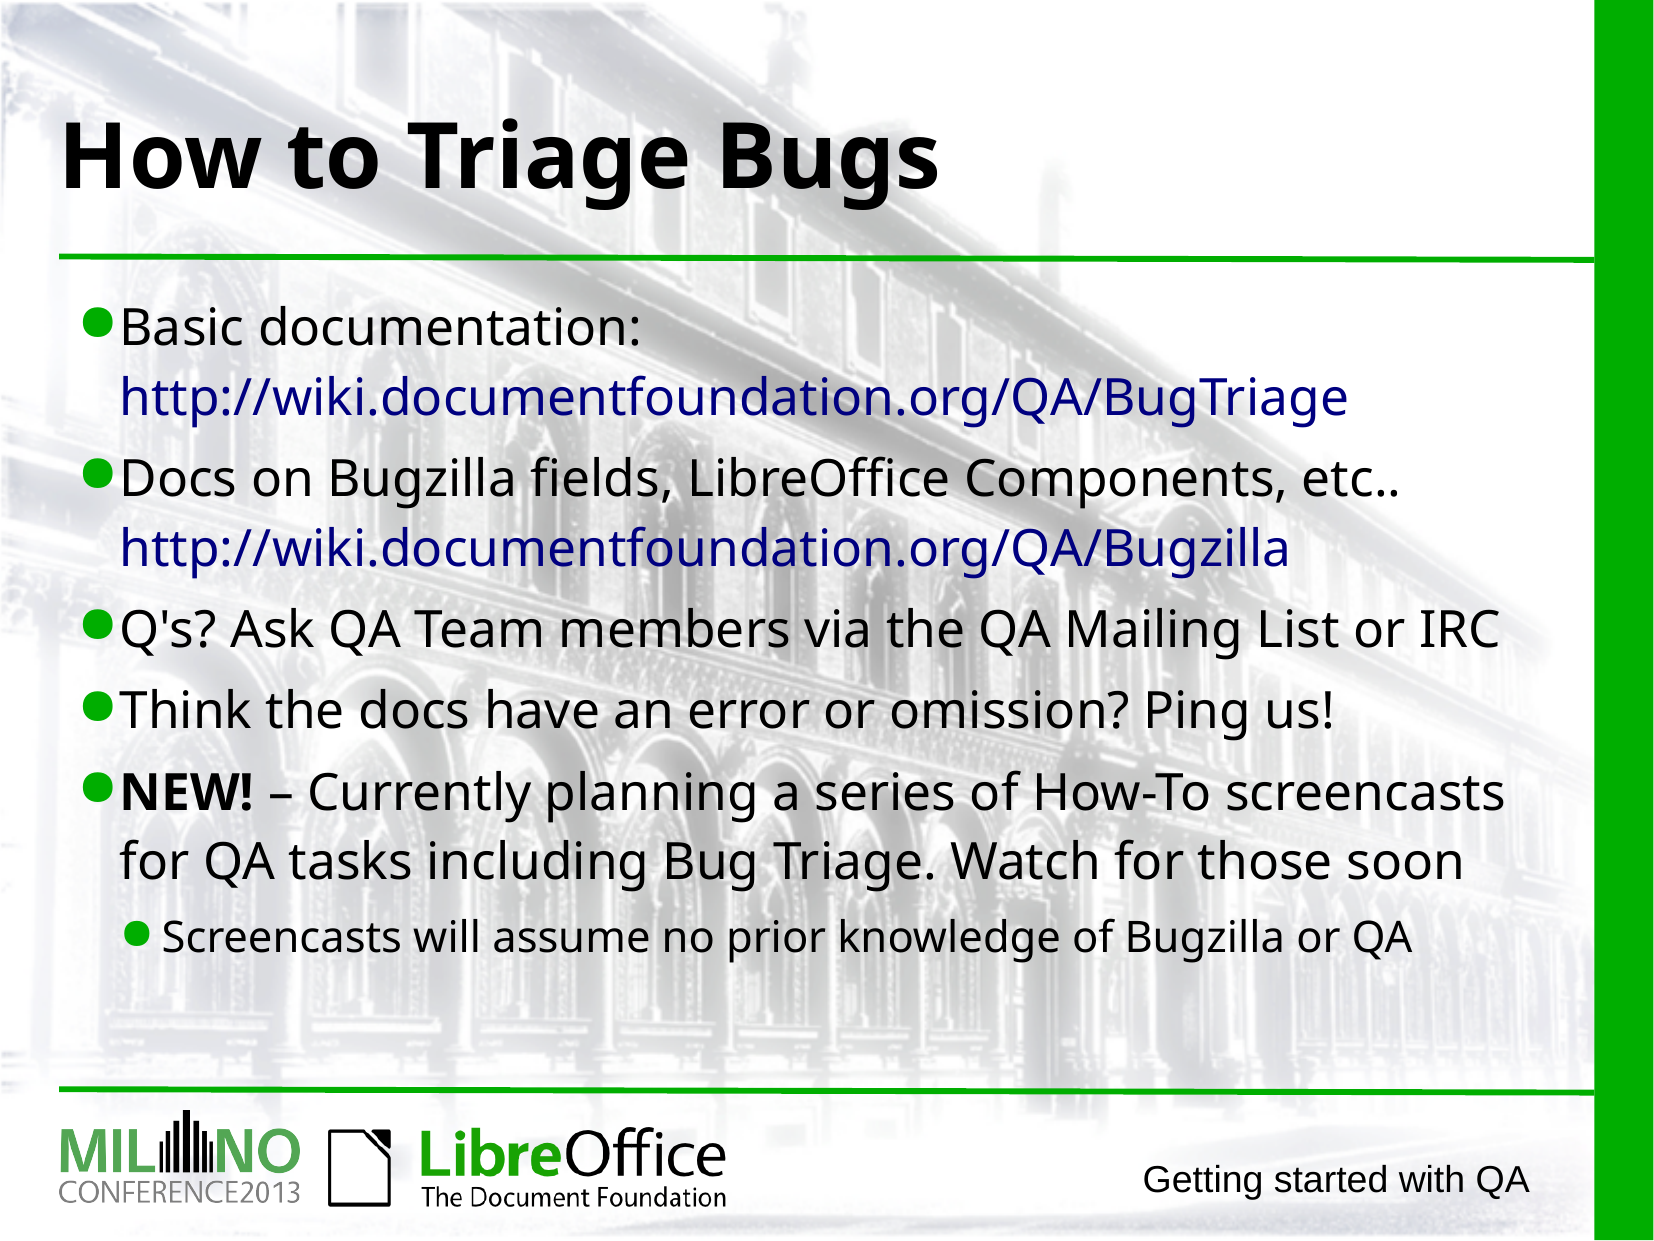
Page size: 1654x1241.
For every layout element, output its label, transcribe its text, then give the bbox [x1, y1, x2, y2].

list Basic documentation:http://wiki.documentfoundation.org/QA/BugTriage Docs on Bugzilla fields, LibreOffice Components, etc.. http://wiki.documentfoundation.org/QA/Bugzilla Q's? Ask QA Team members via the QA Mailing List or IRC Think the docs have an error or omission? Ping us! NEW! – Currently planning a series of How-To screencasts for QA tasks including Bug Triage. Watch for those soon Screencasts will assume no prior knowledge of Bugzilla or QA [35, 290, 1524, 1010]
title How to Triage Bugs [59, 49, 1548, 257]
picture [0, 1, 1594, 1241]
